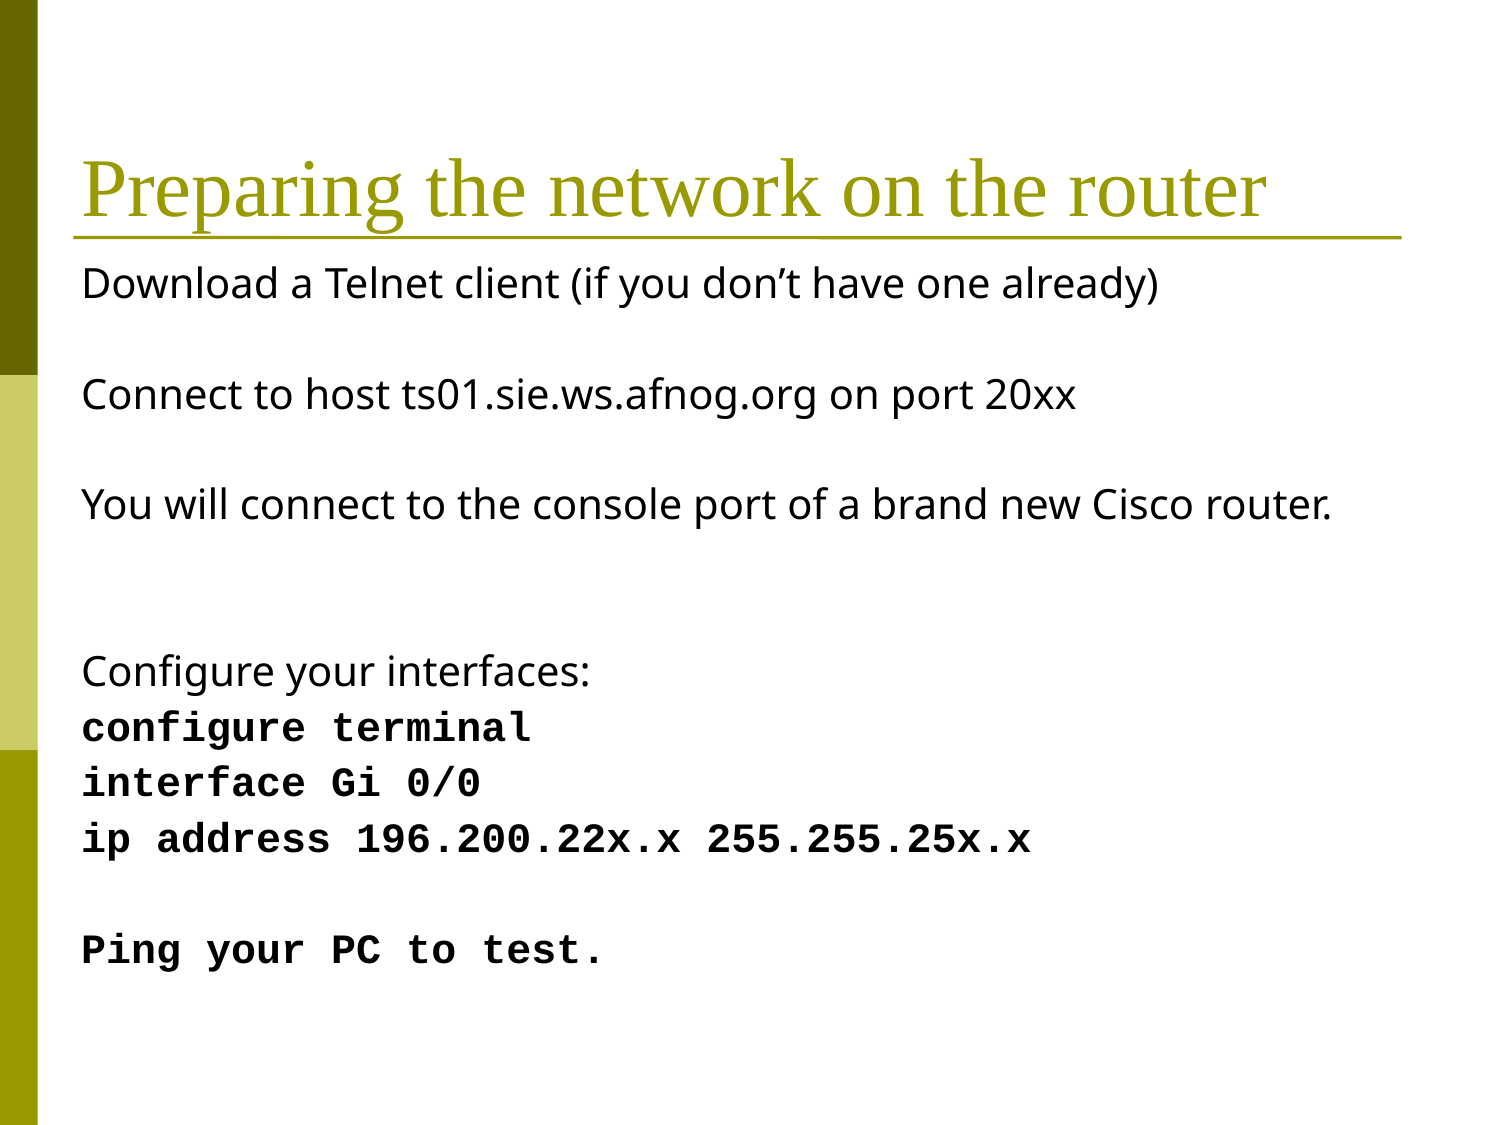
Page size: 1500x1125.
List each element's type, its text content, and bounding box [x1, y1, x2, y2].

text_box Download a Telnet client (if you don’t have one already) Connect to host ts01.sie.ws.afnog.org on port 20xx You will connect to the console port of a brand new Cisco router. Configure your interfaces: configure terminal interface Gi 0/0 ip address 196.200.22x.x 255.255.25x.x Ping your PC to test. [74, 262, 1428, 1024]
text_box [0, 0, 38, 1125]
text_box Preparing the network on the router [74, 122, 1428, 233]
